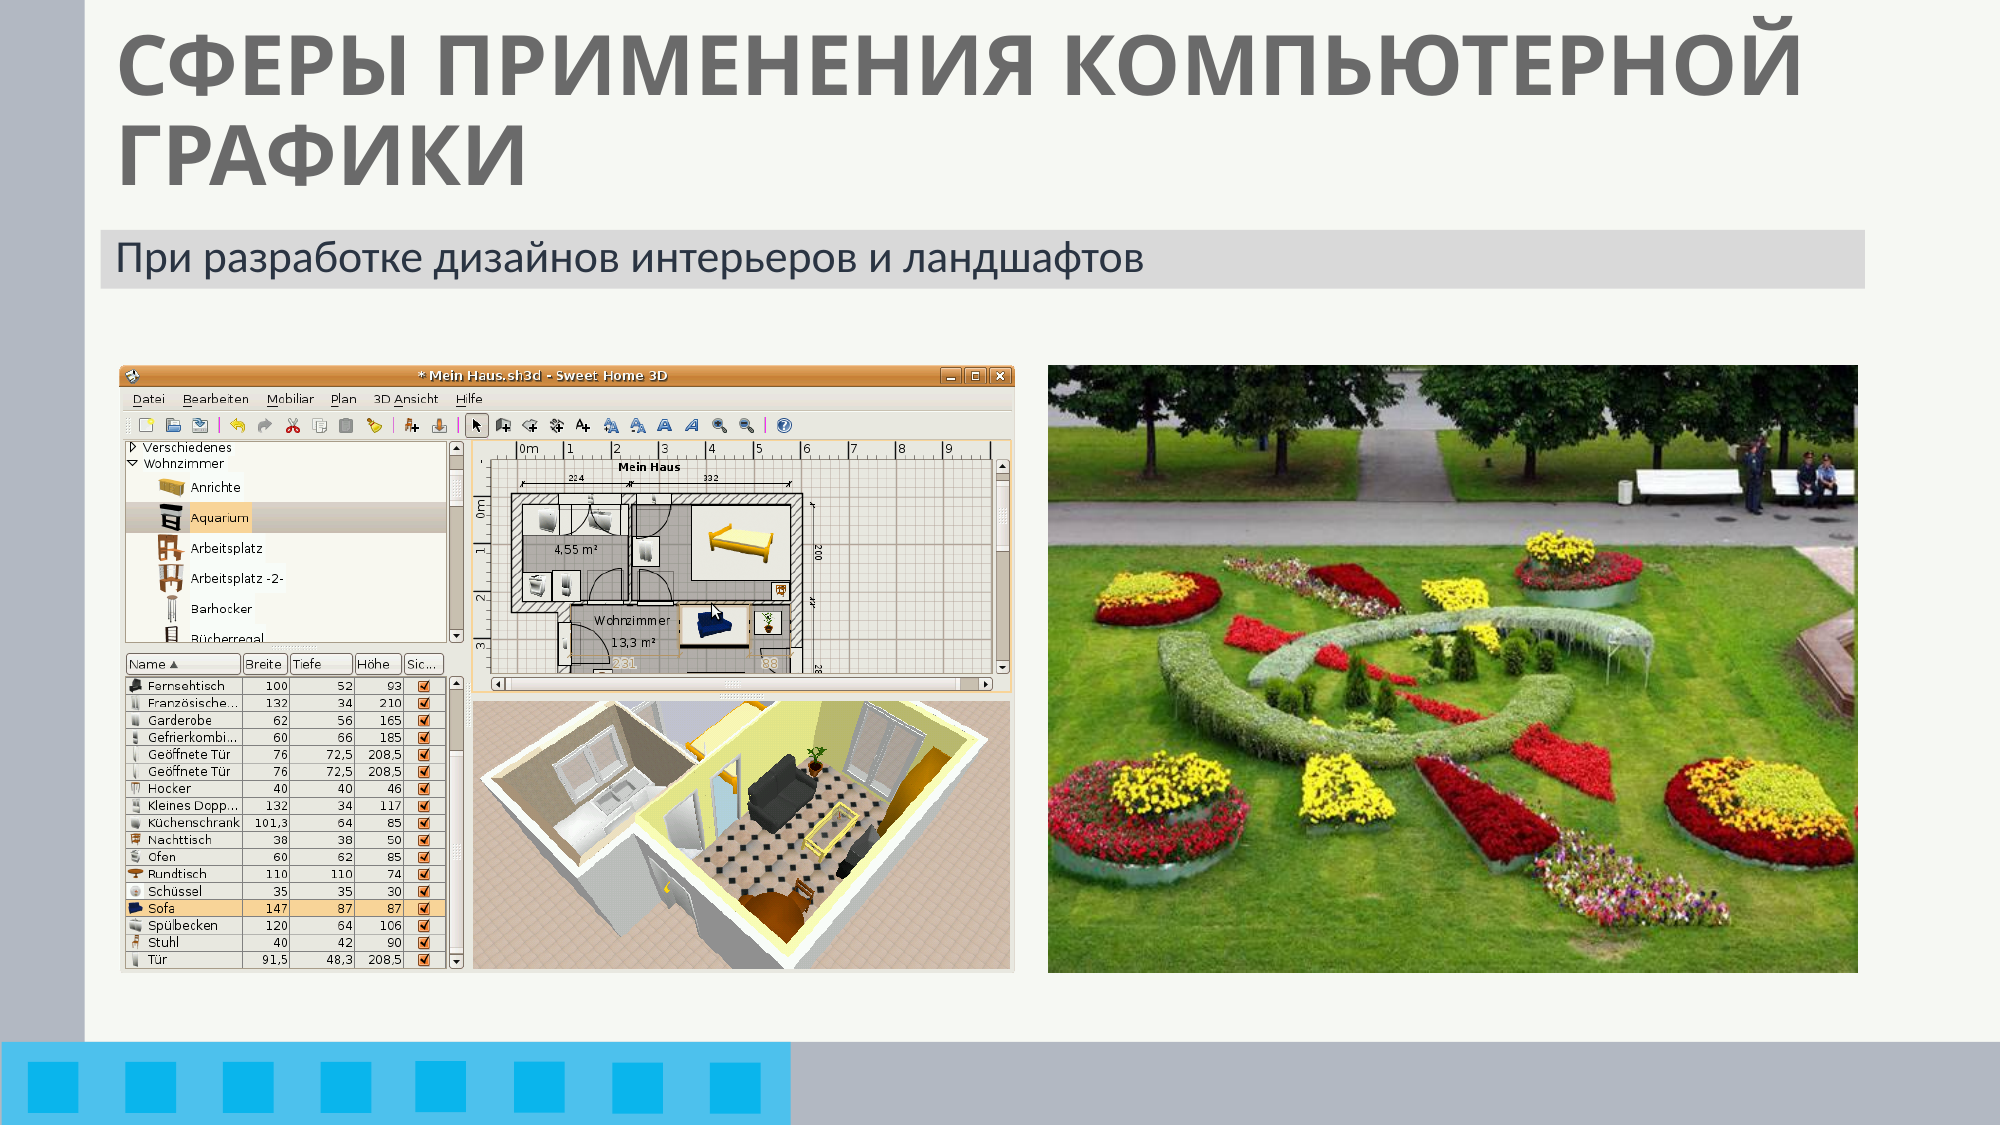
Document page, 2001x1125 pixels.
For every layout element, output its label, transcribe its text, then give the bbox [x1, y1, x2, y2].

picture [119, 365, 1015, 973]
picture [1048, 365, 1858, 973]
text_box При разработке дизайнов интерьеров и ландшафтов [100, 229, 1865, 289]
text_box СФЕРЫ ПРИМЕНЕНИЯ КОМПЬЮТЕРНОЙ ГРАФИКИ [100, 71, 1929, 155]
